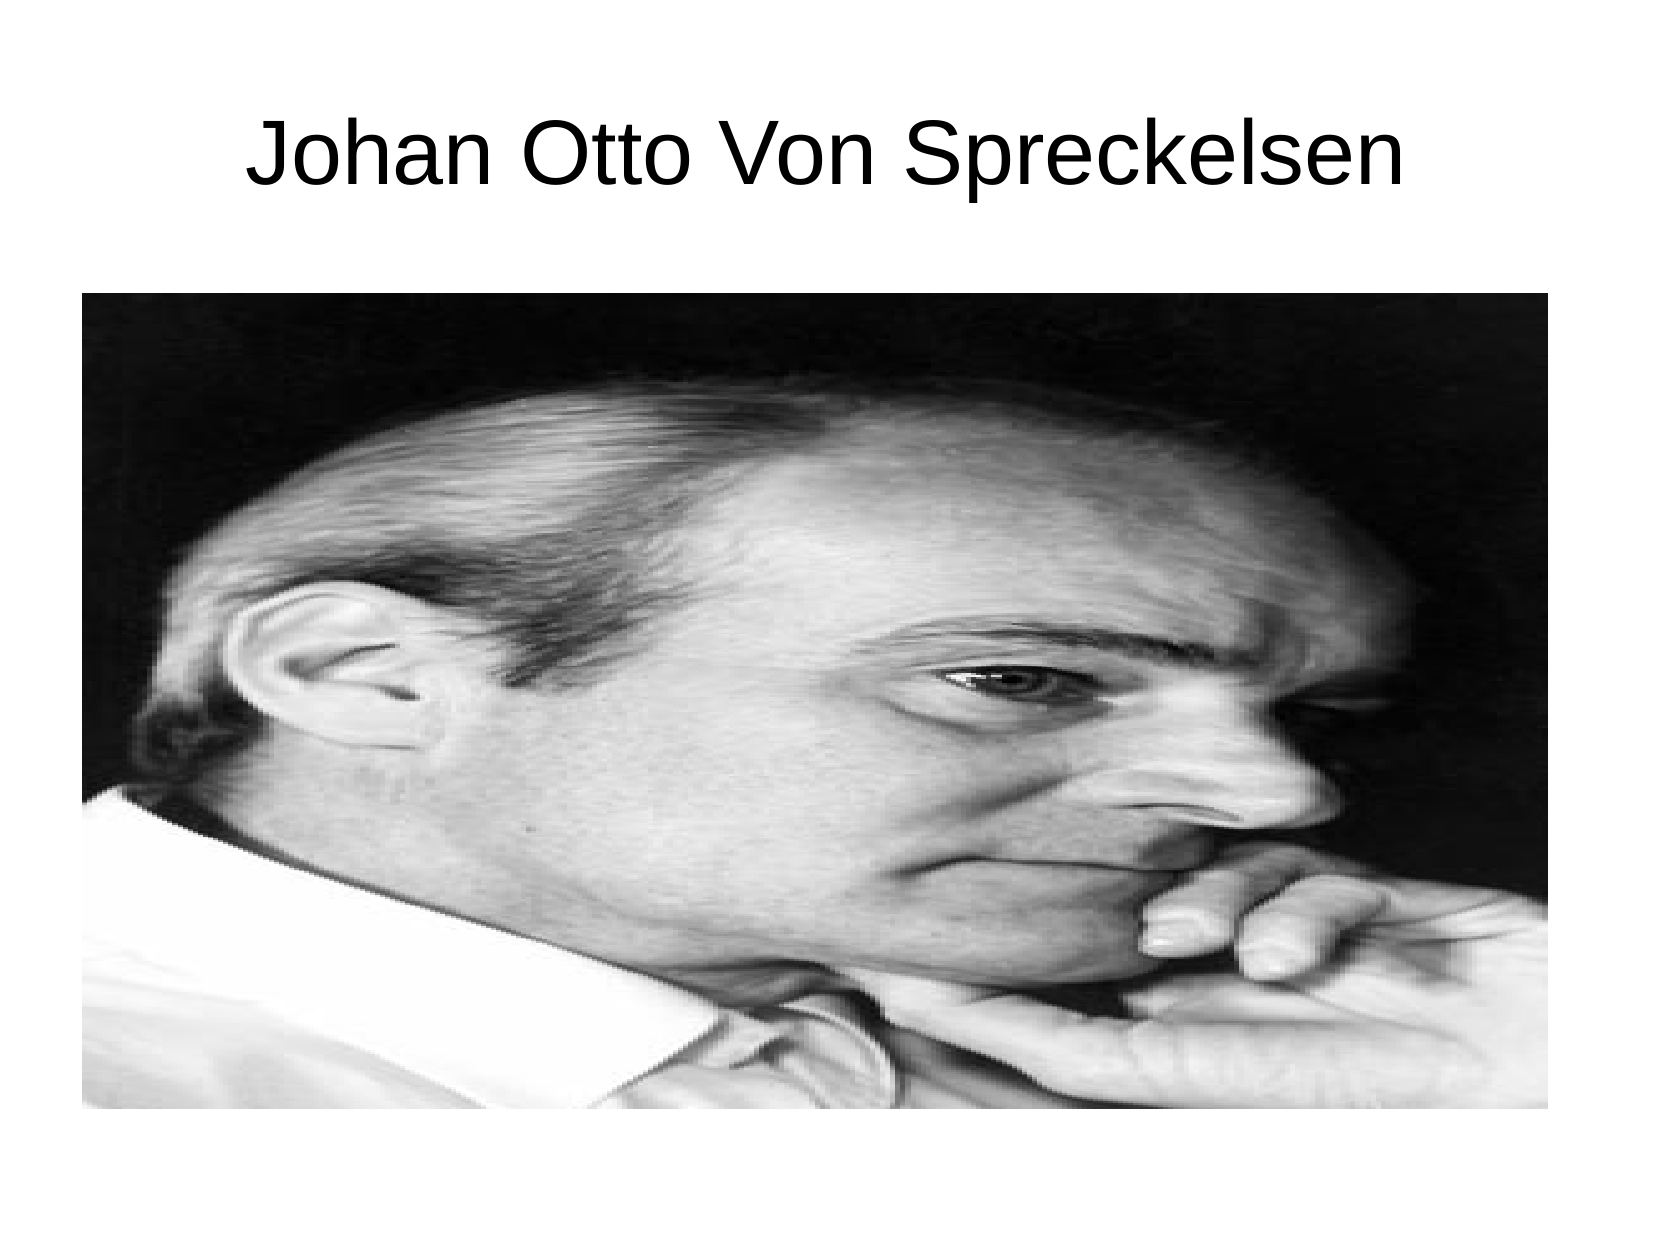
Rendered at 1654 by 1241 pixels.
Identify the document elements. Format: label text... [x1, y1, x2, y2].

picture [82, 293, 1548, 1109]
title Johan Otto Von Spreckelsen [82, 49, 1571, 257]
